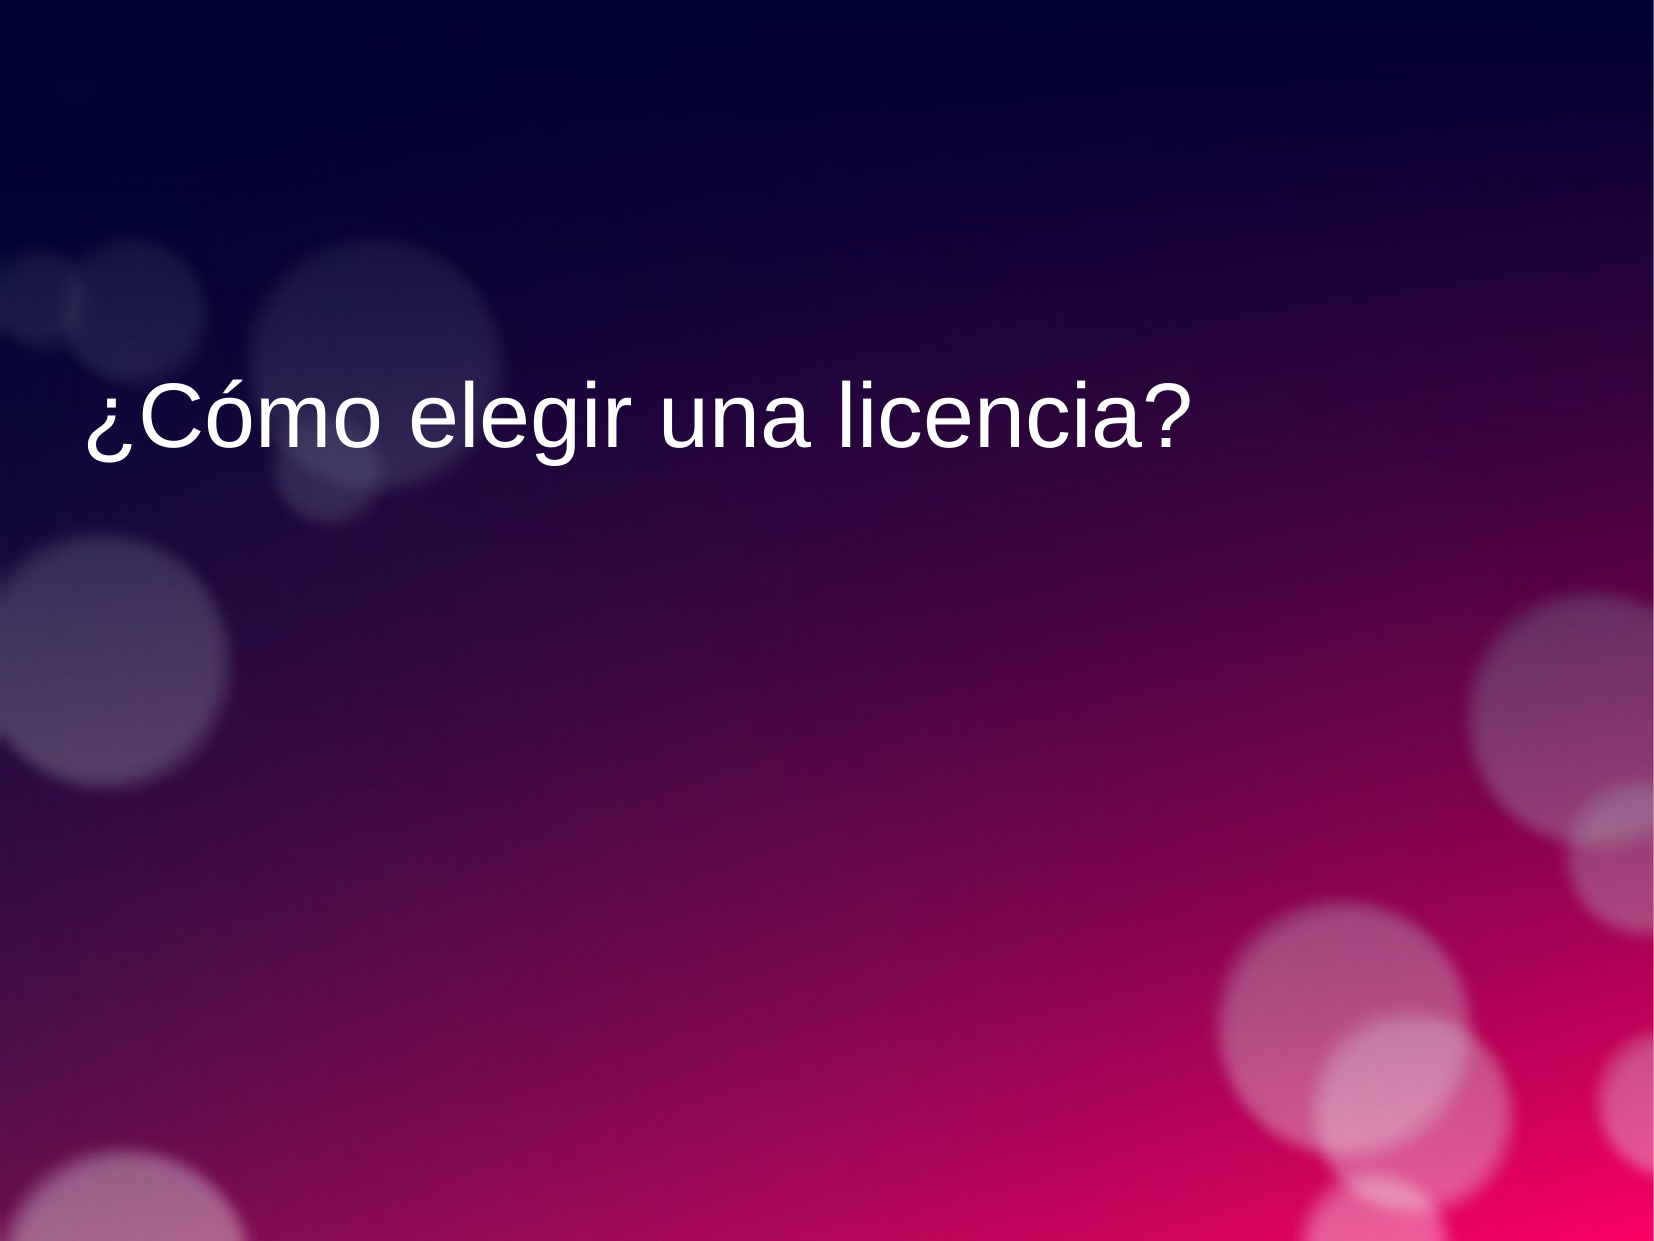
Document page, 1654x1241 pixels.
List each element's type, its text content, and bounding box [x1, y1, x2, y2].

picture [0, 0, 1654, 1241]
title ¿Cómo elegir una licencia? [82, 312, 1571, 520]
